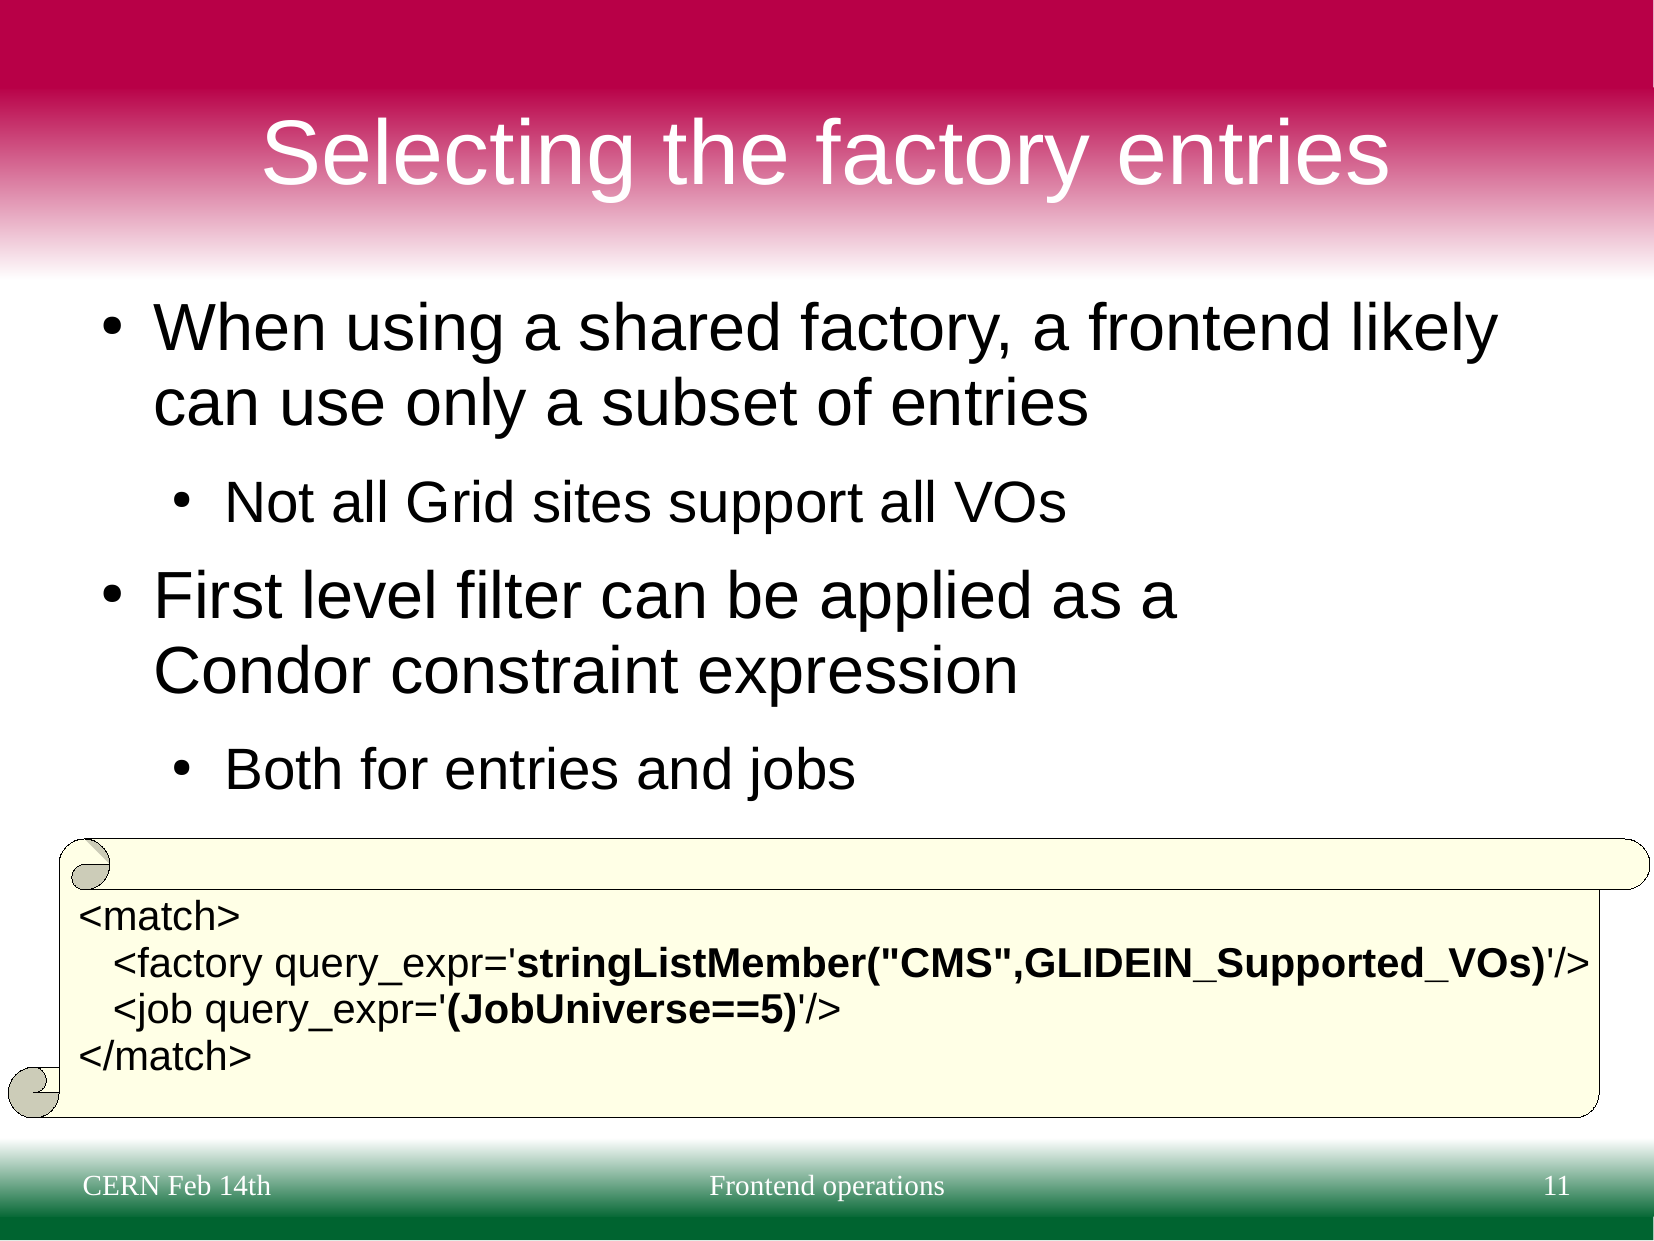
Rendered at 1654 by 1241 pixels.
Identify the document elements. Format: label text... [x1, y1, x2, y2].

text_box [8, 838, 1650, 1118]
text_box <match> <factory query_expr='stringListMember("CMS",GLIDEIN_Supported_VOs)'/> <job query_expr='(JobUniverse==5)'/> </match> [63, 885, 1629, 1087]
title Selecting the factory entries [82, 56, 1571, 250]
list When using a shared factory, a frontend likely can use only a subset of entries Not all Grid sites support all VOs First level filter can be applied as a Condor constraint expression Both for entries and jobs [82, 290, 1571, 839]
